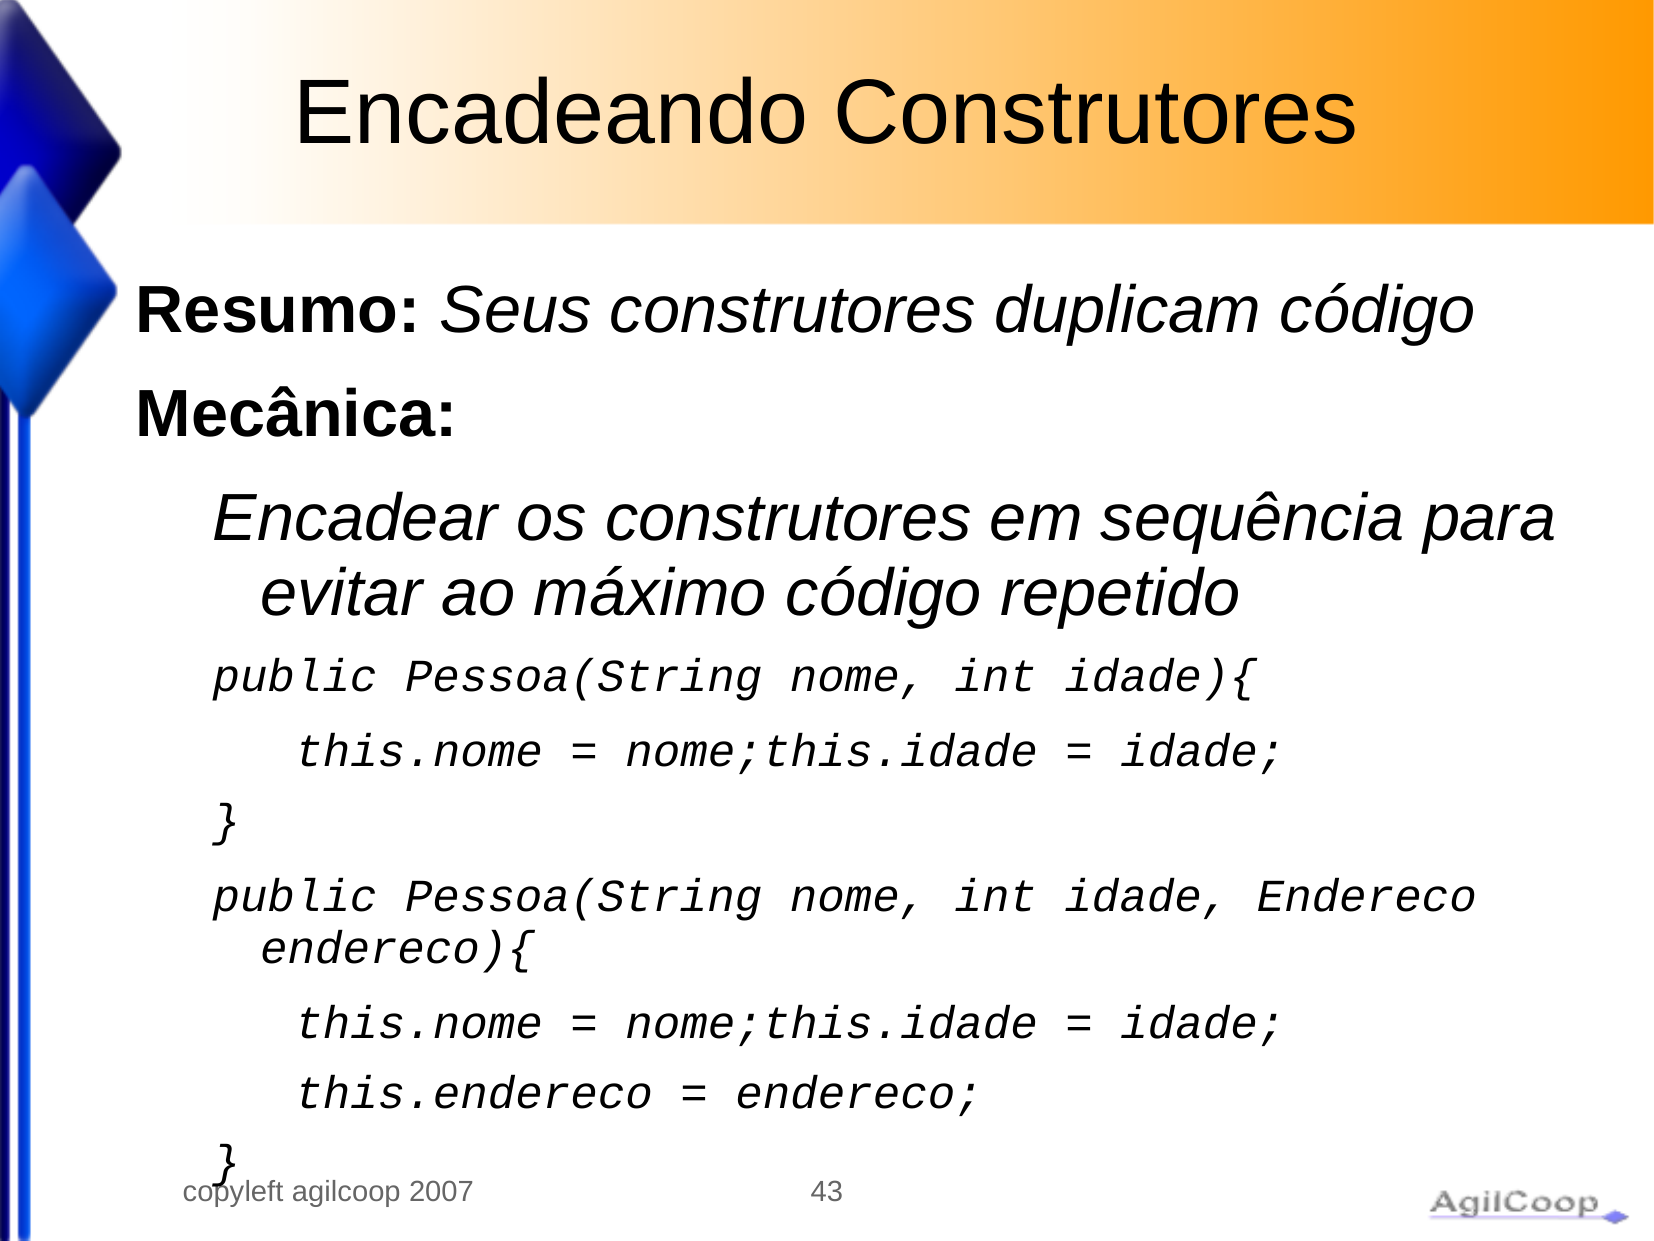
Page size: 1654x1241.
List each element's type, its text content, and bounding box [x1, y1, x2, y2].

title Encadeando Construtores [82, 8, 1571, 216]
picture [0, 0, 1654, 1241]
list Resumo: Seus construtores duplicam código Mecânica: Encadear os construtores em sequência para evitar ao máximo código repetido public Pessoa(String nome, int idade){ this.nome = nome;this.idade = idade; } public Pessoa(String nome, int idade, Endereco endereco){ this.nome = nome;this.idade = idade; this.endereco = endereco; } [118, 271, 1607, 1241]
